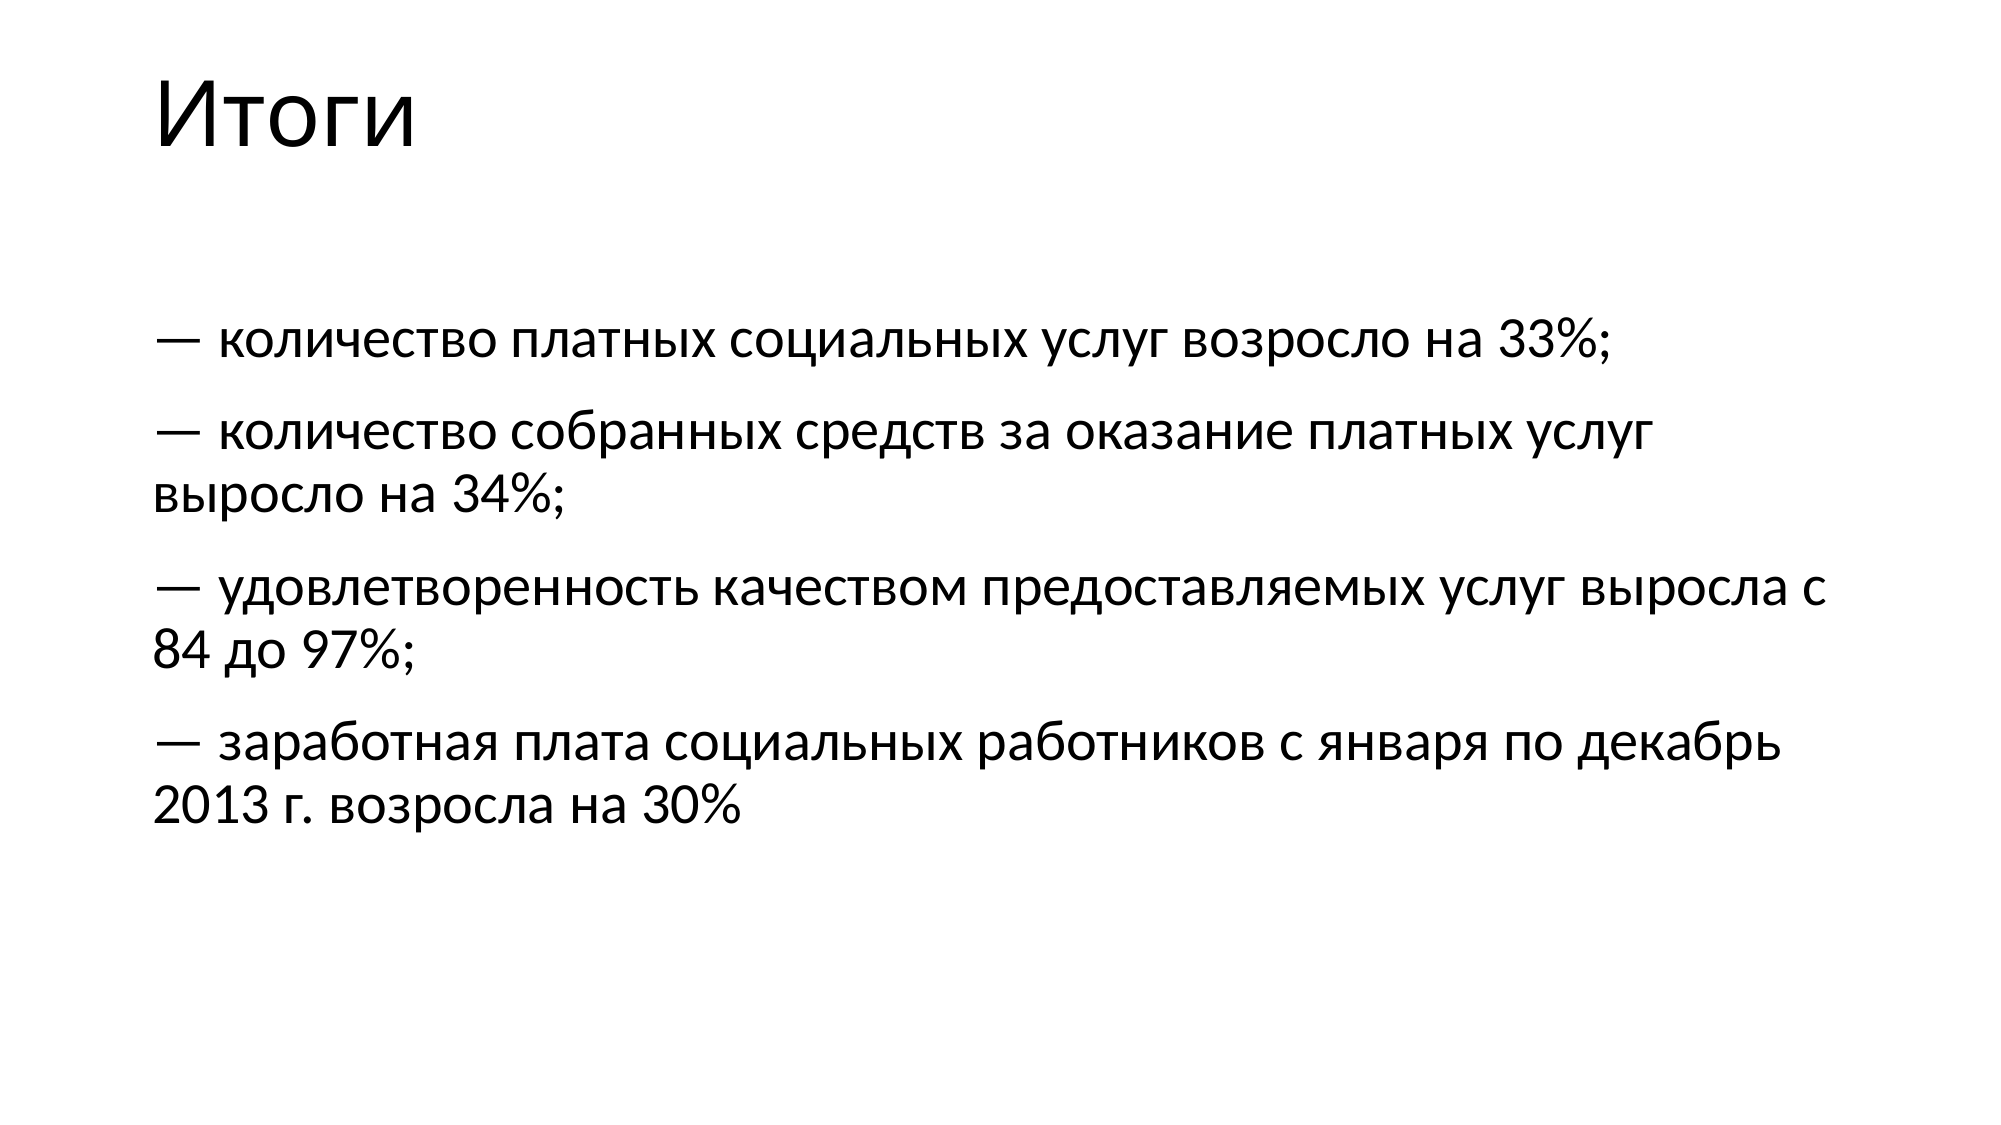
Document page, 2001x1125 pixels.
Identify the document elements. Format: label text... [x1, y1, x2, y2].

title Итоги [137, 59, 1863, 278]
list — количество платных социальных услуг возросло на 33%; — количество собранных средств за оказание платных услуг выросло на 34%; — удовлетворенность качеством предоставляемых услуг выросла с 84 до 97%; — заработная плата социальных работников с января по декабрь 2013 г. возросла на 30% [137, 299, 1863, 1014]
